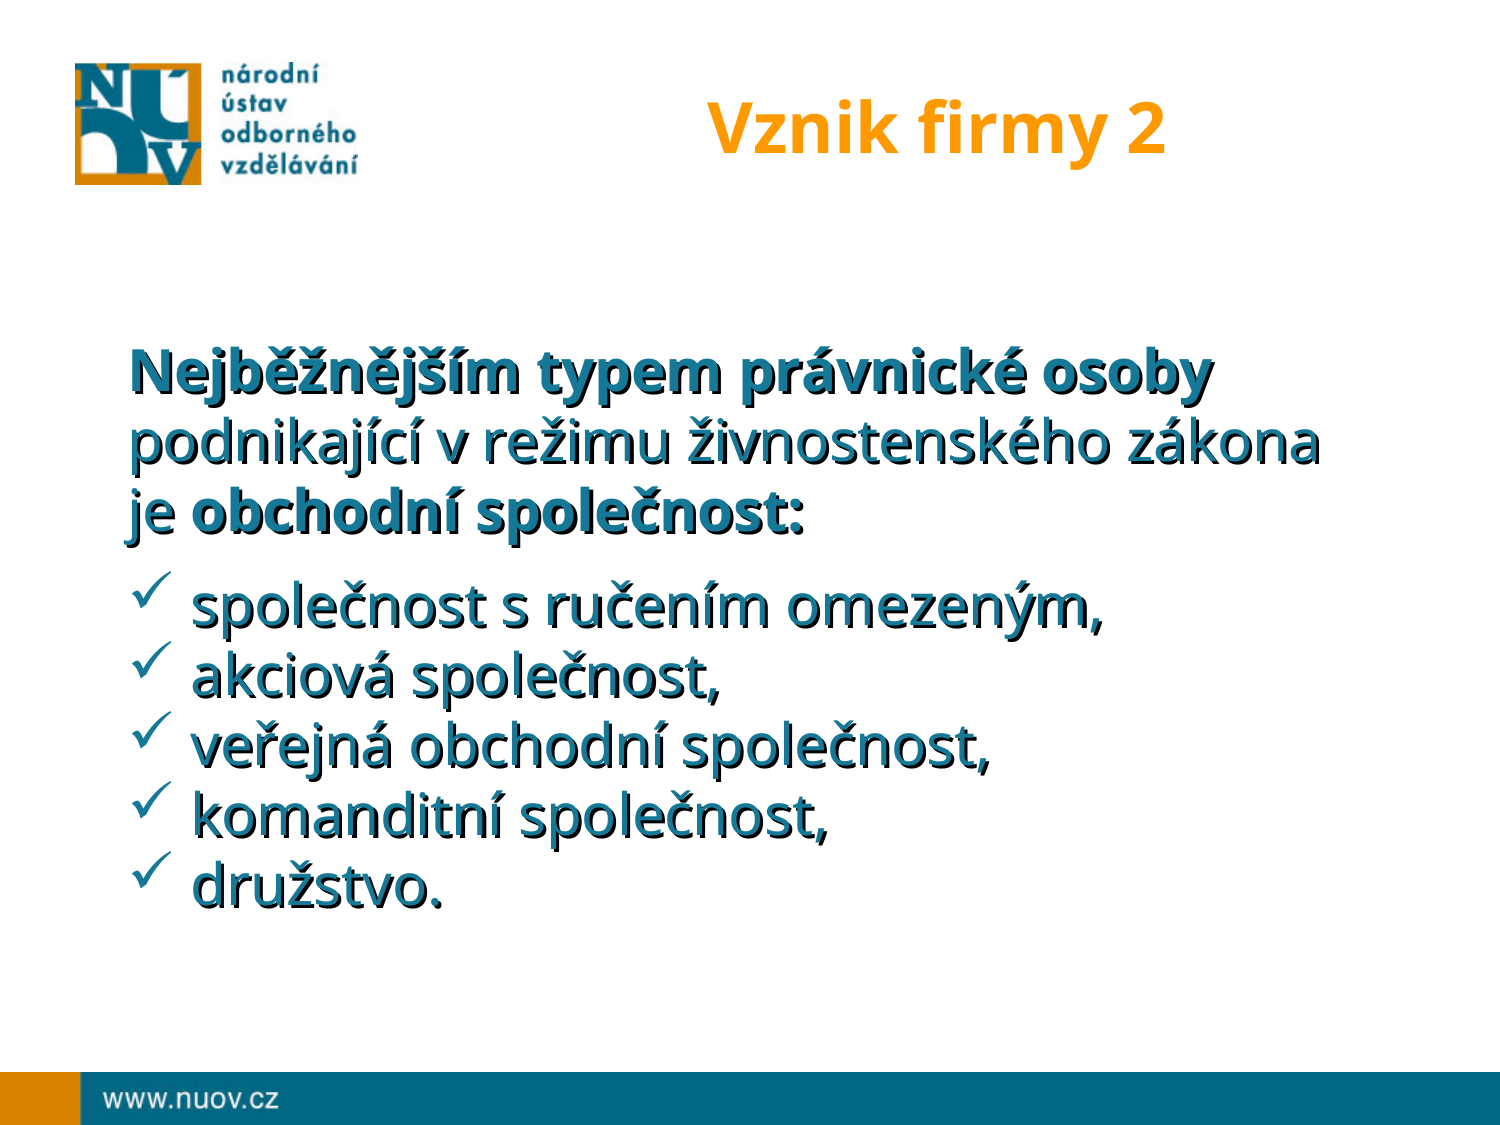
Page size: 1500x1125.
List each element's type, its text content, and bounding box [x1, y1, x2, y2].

text_box Nejběžnějším typem právnické osoby podnikající v režimu živnostenského zákona je obchodní společnost: společnost s ručením omezeným, akciová společnost, veřejná obchodní společnost, komanditní společnost, družstvo. [112, 324, 1463, 926]
text_box [75, 62, 358, 185]
text_box Vznik firmy 2 [425, 74, 1450, 176]
text_box [0, 1072, 1500, 1125]
